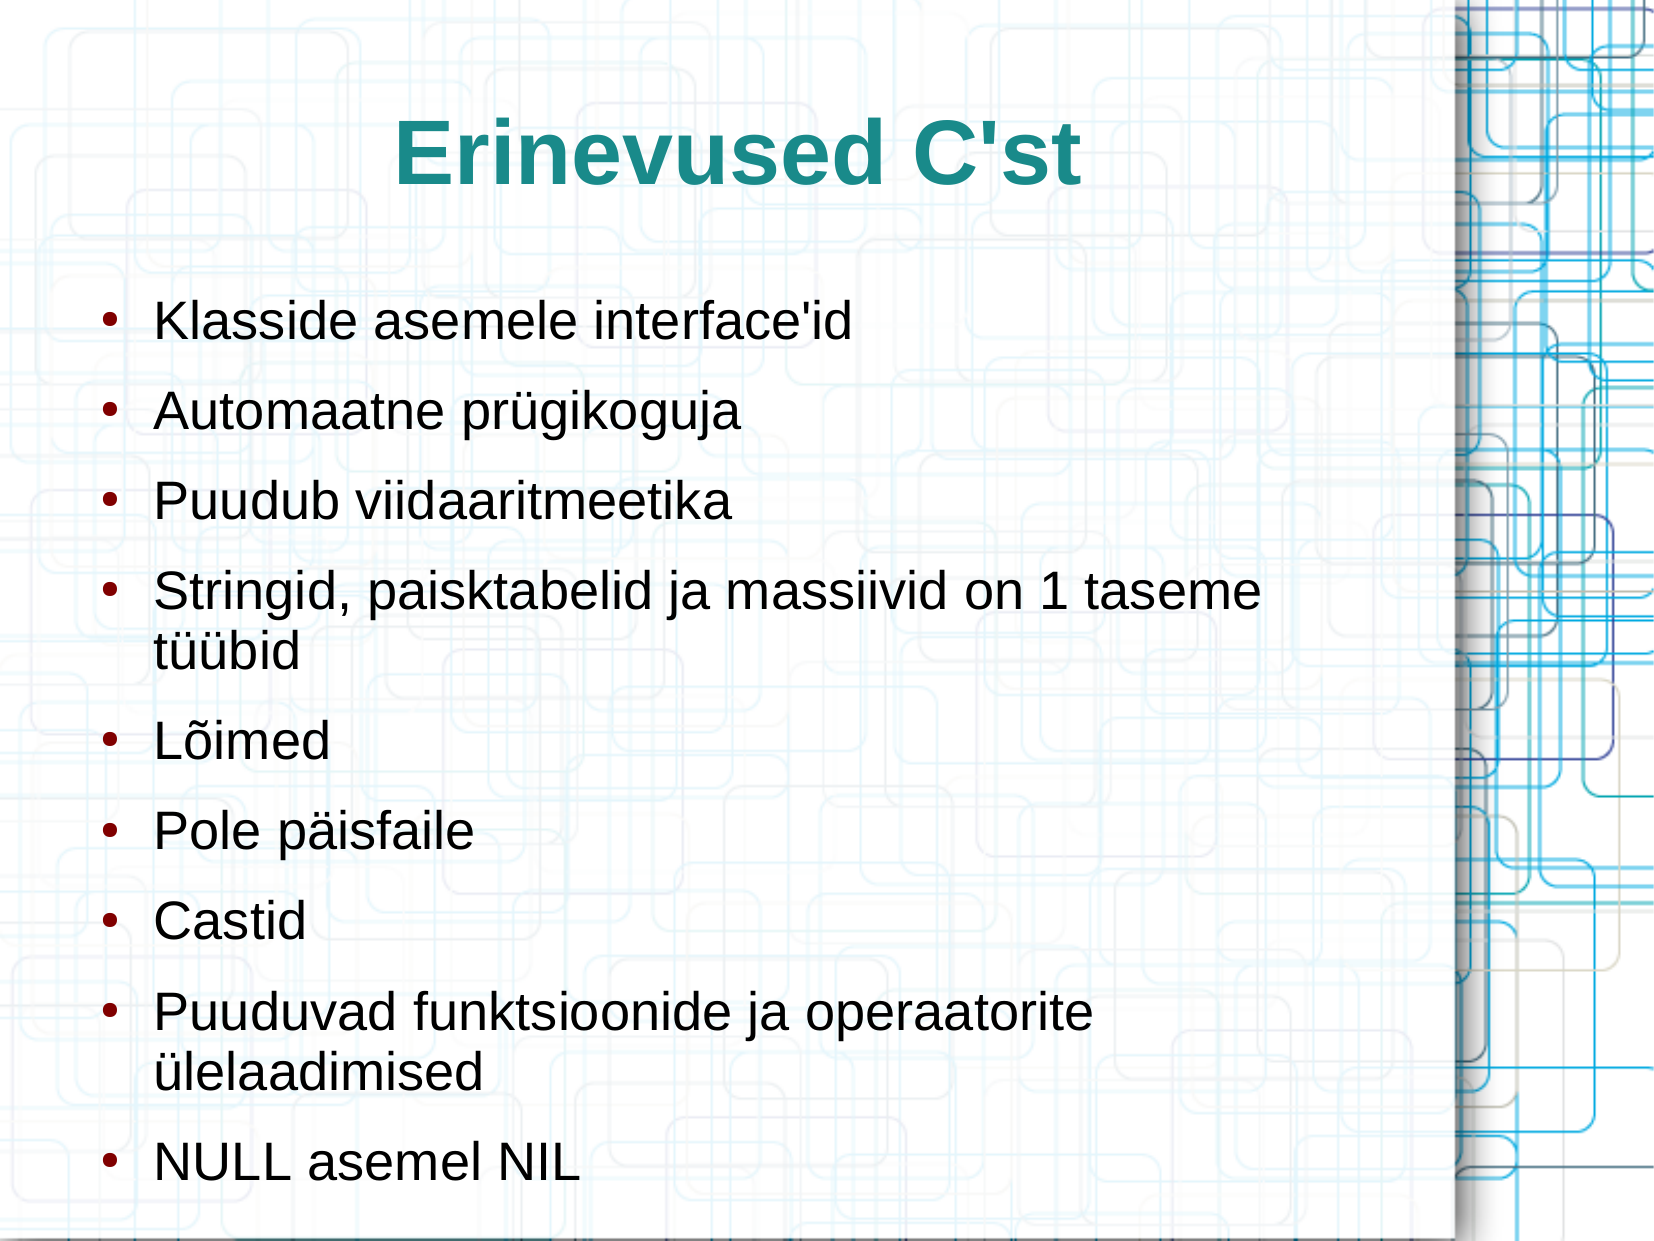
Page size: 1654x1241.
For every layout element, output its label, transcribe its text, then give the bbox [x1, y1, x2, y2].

list Klasside asemele interface'id Automaatne prügikoguja Puudub viidaaritmeetika Stringid, paisktabelid ja massiivid on 1 taseme tüübid Lõimed Pole päisfaile Castid Puuduvad funktsioonide ja operaatorite ülelaadimised NULL asemel NIL [82, 290, 1418, 1241]
title Erinevused C'st [59, 56, 1418, 250]
picture [0, 0, 1654, 1241]
